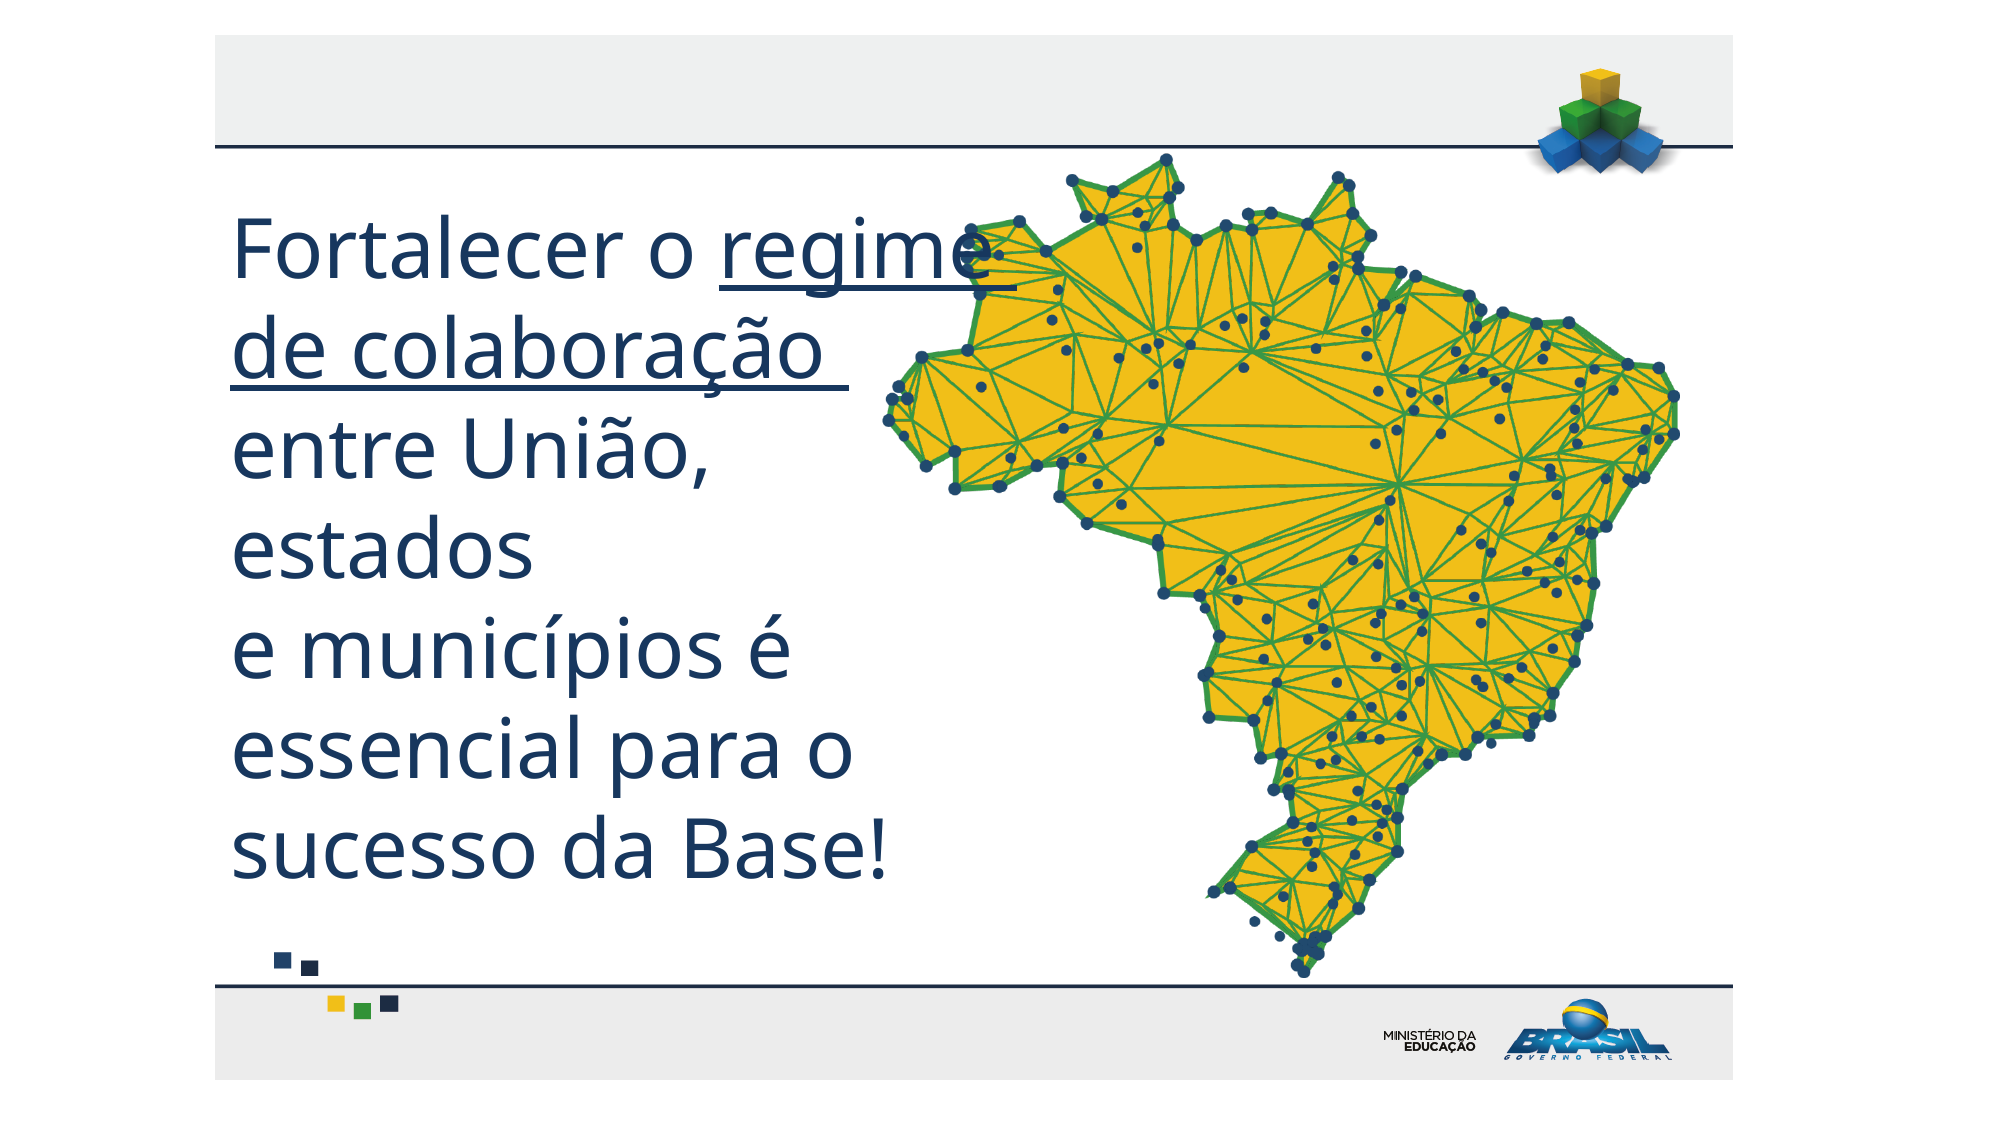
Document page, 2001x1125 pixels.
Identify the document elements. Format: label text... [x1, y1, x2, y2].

picture [215, 35, 1733, 1080]
text_box Fortalecer o regime de colaboração entre União, estados e municípios é essencial para o sucesso da Base! [215, 188, 1050, 705]
